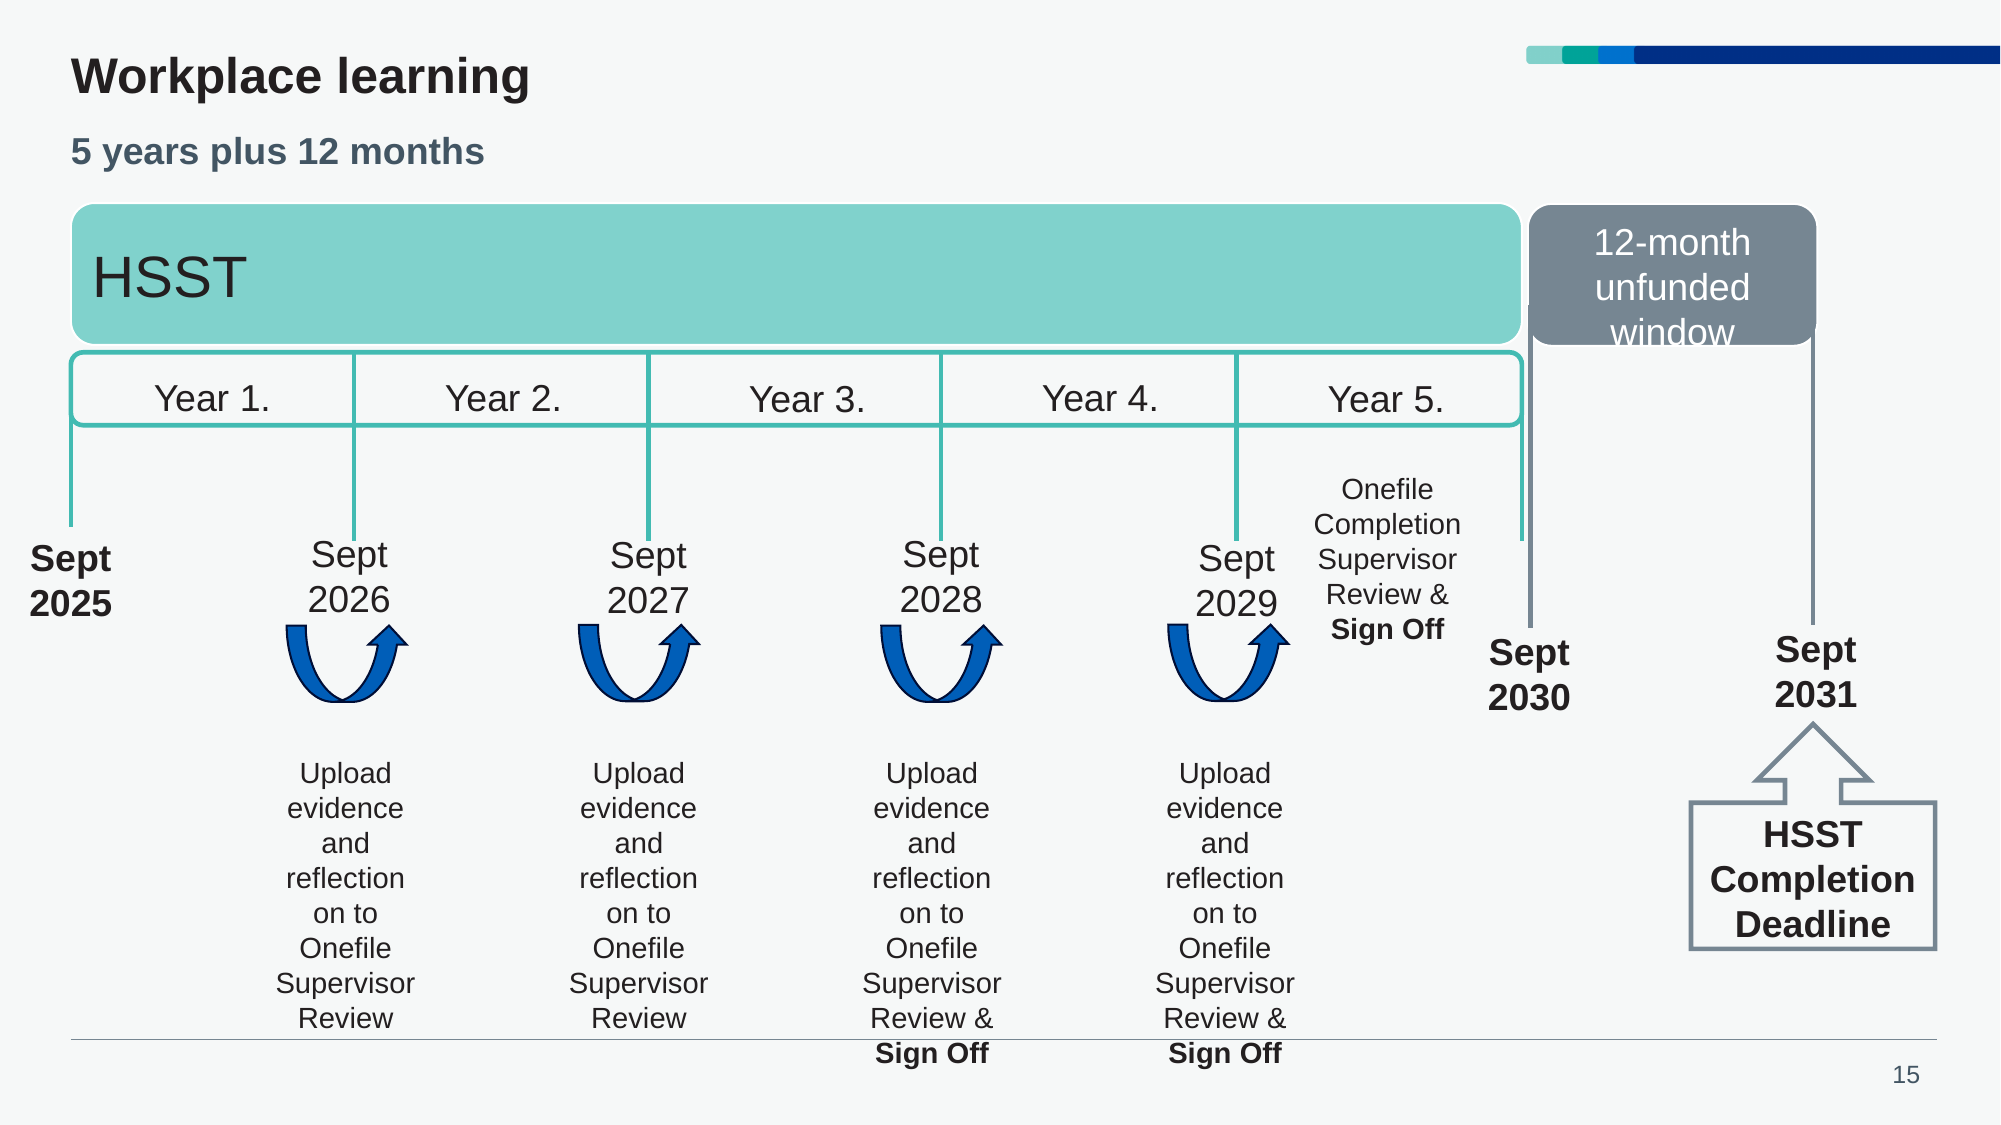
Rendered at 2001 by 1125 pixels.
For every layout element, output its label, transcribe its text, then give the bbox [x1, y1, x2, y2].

text_box HSST [70, 202, 1522, 345]
text_box Year 4. [967, 366, 1234, 408]
text_box Upload evidence and reflection on to Onefile Supervisor Review & Sign Off [1130, 747, 1321, 1000]
text_box Sept 2027 [584, 523, 712, 630]
text_box HSST Completion Deadline [1690, 724, 1936, 949]
title Workplace learning [70, 50, 1942, 121]
text_box [881, 625, 1002, 702]
text_box Year 5. [1252, 367, 1519, 409]
text_box Sept 2025 [7, 526, 135, 633]
text_box Sept 2026 [285, 522, 413, 629]
text_box Upload evidence and reflection on to Onefile Supervisor Review [543, 747, 734, 1000]
text_box Upload evidence and reflection on to Onefile Supervisor Review [250, 747, 441, 1000]
text_box Sept 2030 [1465, 620, 1593, 727]
text_box [1168, 624, 1289, 701]
text_box Onefile Completion Supervisor Review & Sign Off [1292, 431, 1483, 685]
text_box Sept 2031 [1752, 618, 1880, 725]
text_box [286, 625, 407, 702]
text_box Sept 2028 [877, 522, 1005, 629]
text_box Upload evidence and reflection on to Onefile Supervisor Review & Sign Off [837, 747, 1028, 1000]
text_box 12-month unfunded window [1527, 203, 1818, 346]
text_box Year 3. [674, 367, 939, 409]
text_box Year 1. [79, 366, 346, 408]
text_box [578, 624, 699, 702]
text_box Sept 2029 [1173, 526, 1292, 633]
text_box Year 2. [370, 366, 637, 408]
list 5 years plus 12 months [70, 127, 1878, 223]
